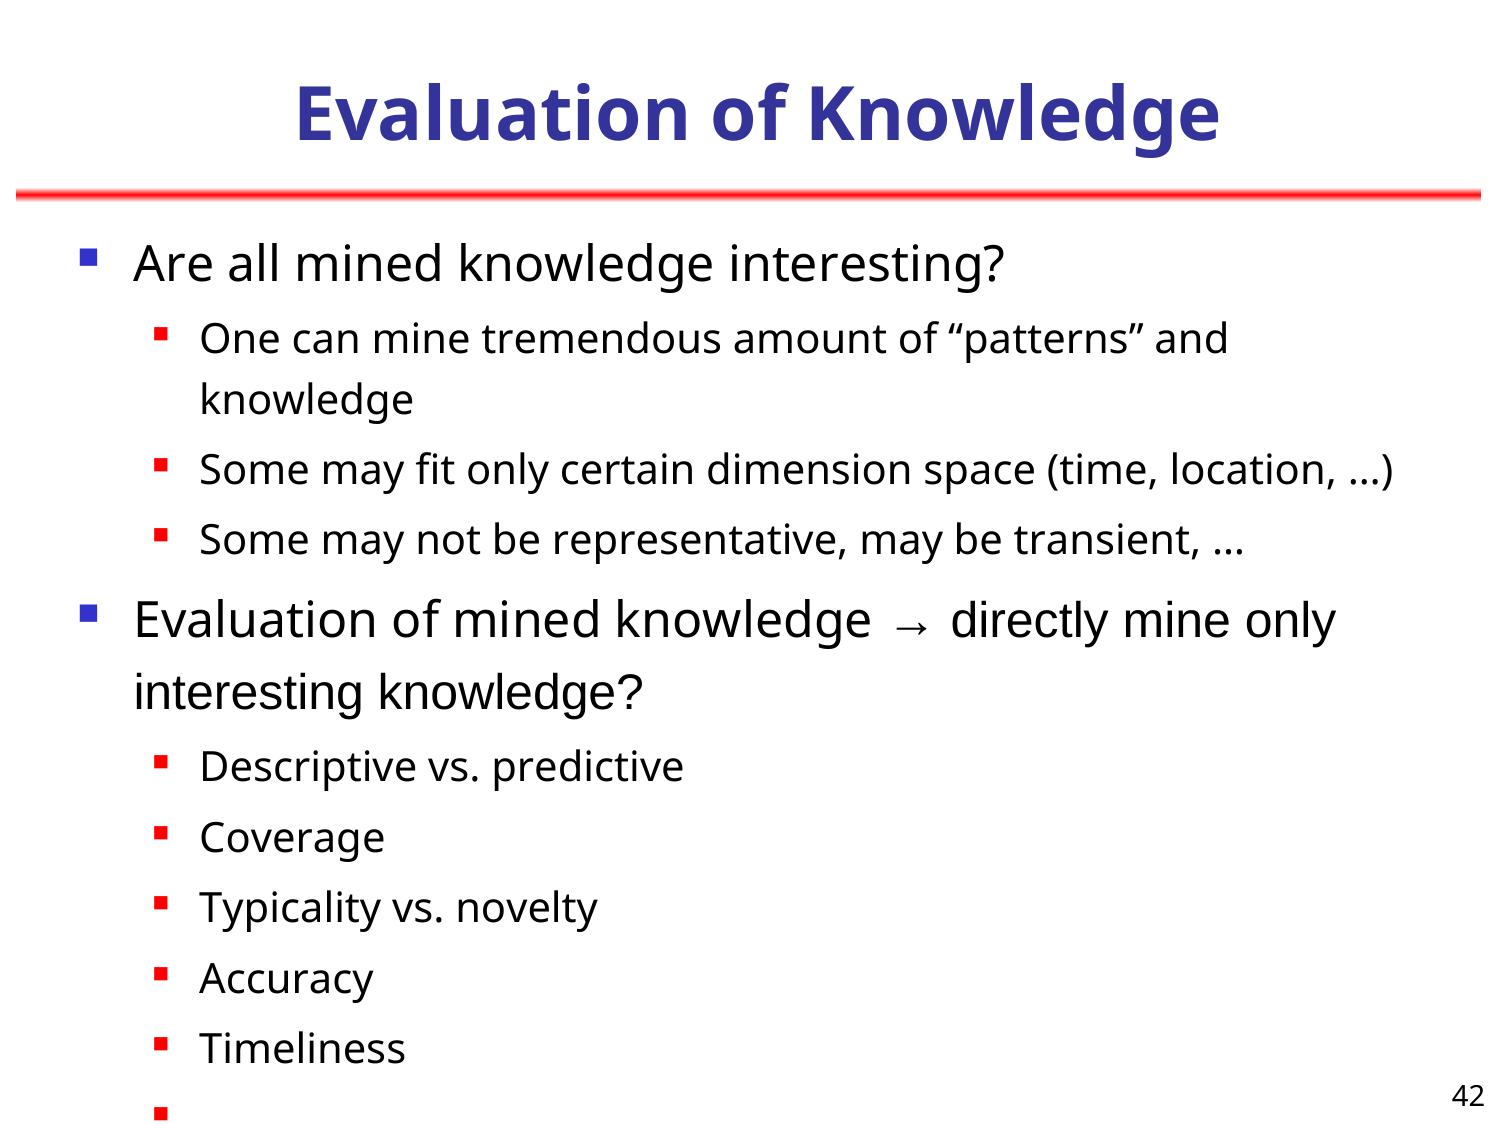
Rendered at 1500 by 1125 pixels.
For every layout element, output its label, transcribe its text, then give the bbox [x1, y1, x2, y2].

text_box <number> [1450, 1050, 1500, 1125]
title Evaluation of Knowledge [124, 37, 1391, 163]
list Are all mined knowledge interesting? One can mine tremendous amount of “patterns” and knowledge Some may fit only certain dimension space (time, location, …) Some may not be representative, may be transient, … Evaluation of mined knowledge → directly mine only interesting knowledge? Descriptive vs. predictive Coverage Typicality vs. novelty Accuracy Timeliness … [62, 212, 1450, 1125]
